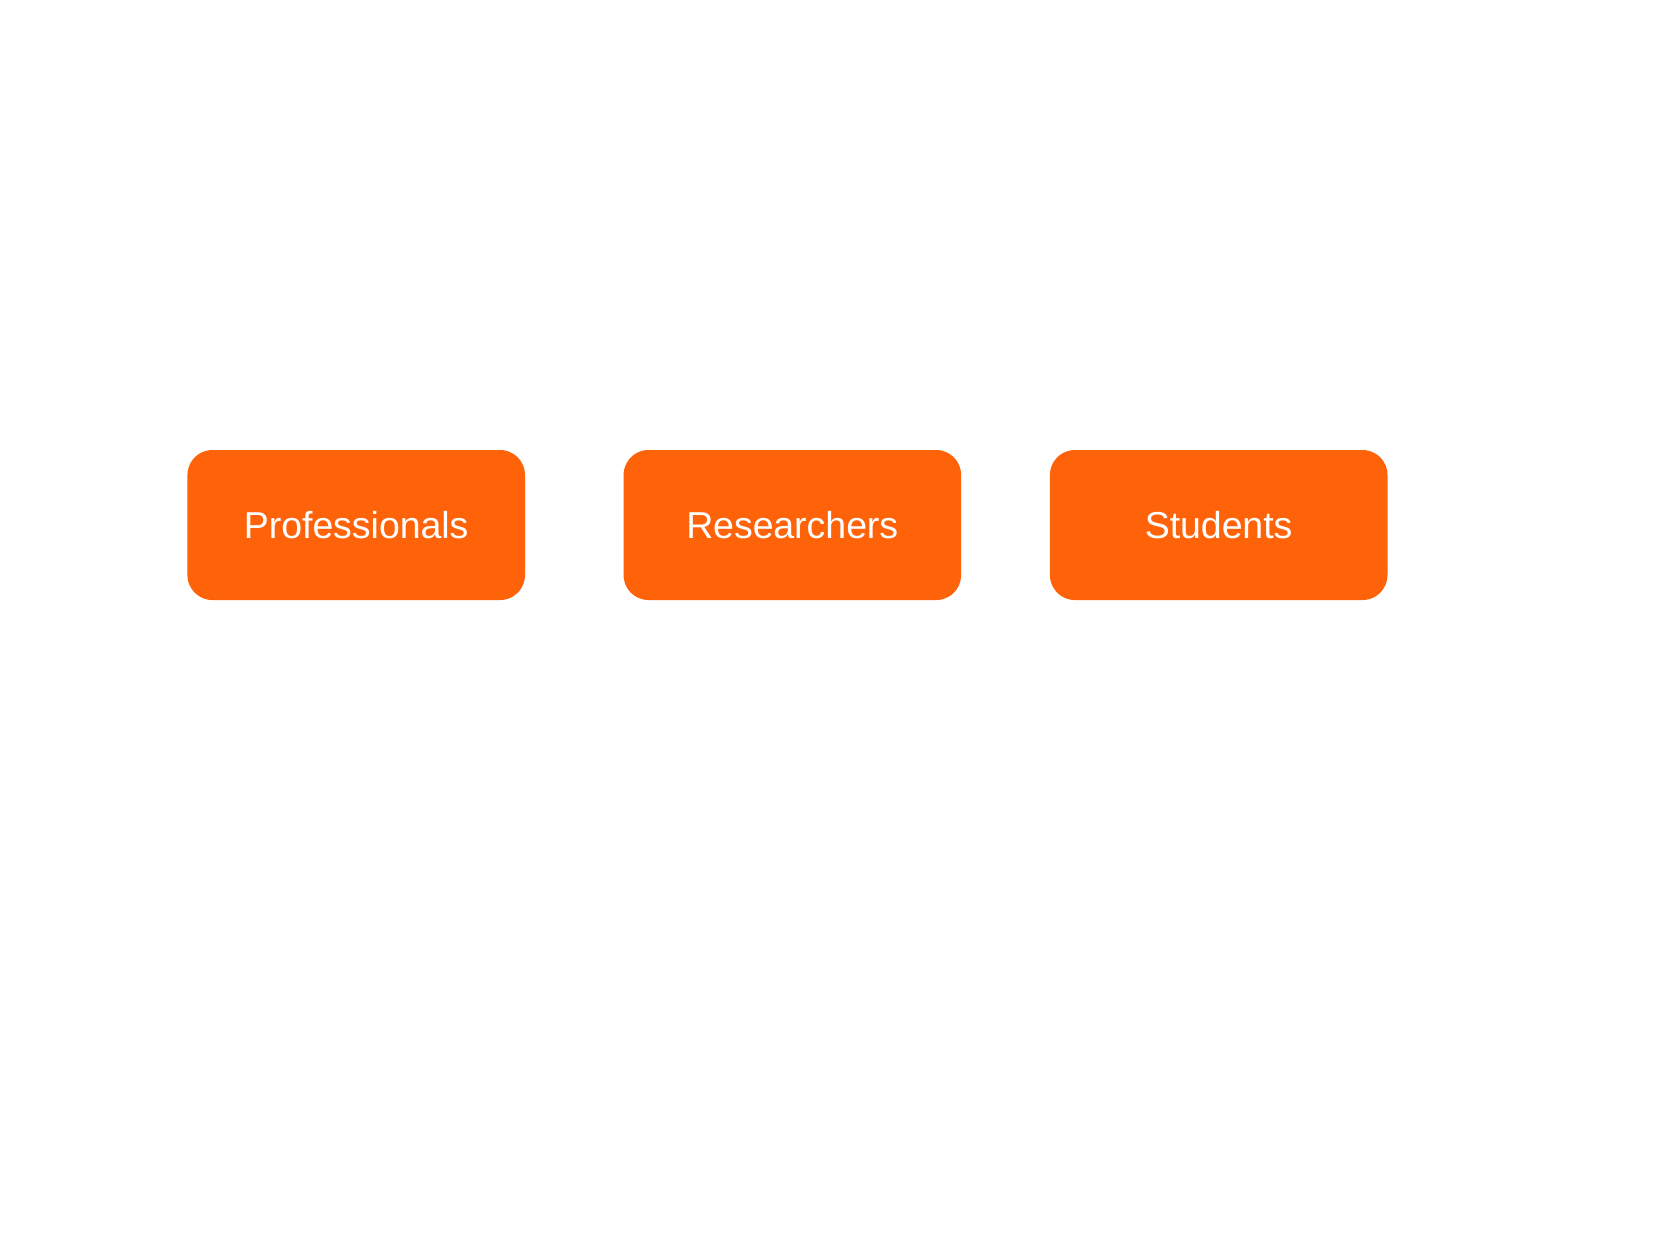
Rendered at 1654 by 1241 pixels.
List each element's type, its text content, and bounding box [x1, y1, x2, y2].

text_box Students [1049, 450, 1388, 601]
text_box Professionals [187, 450, 526, 601]
text_box Researchers [623, 450, 962, 601]
